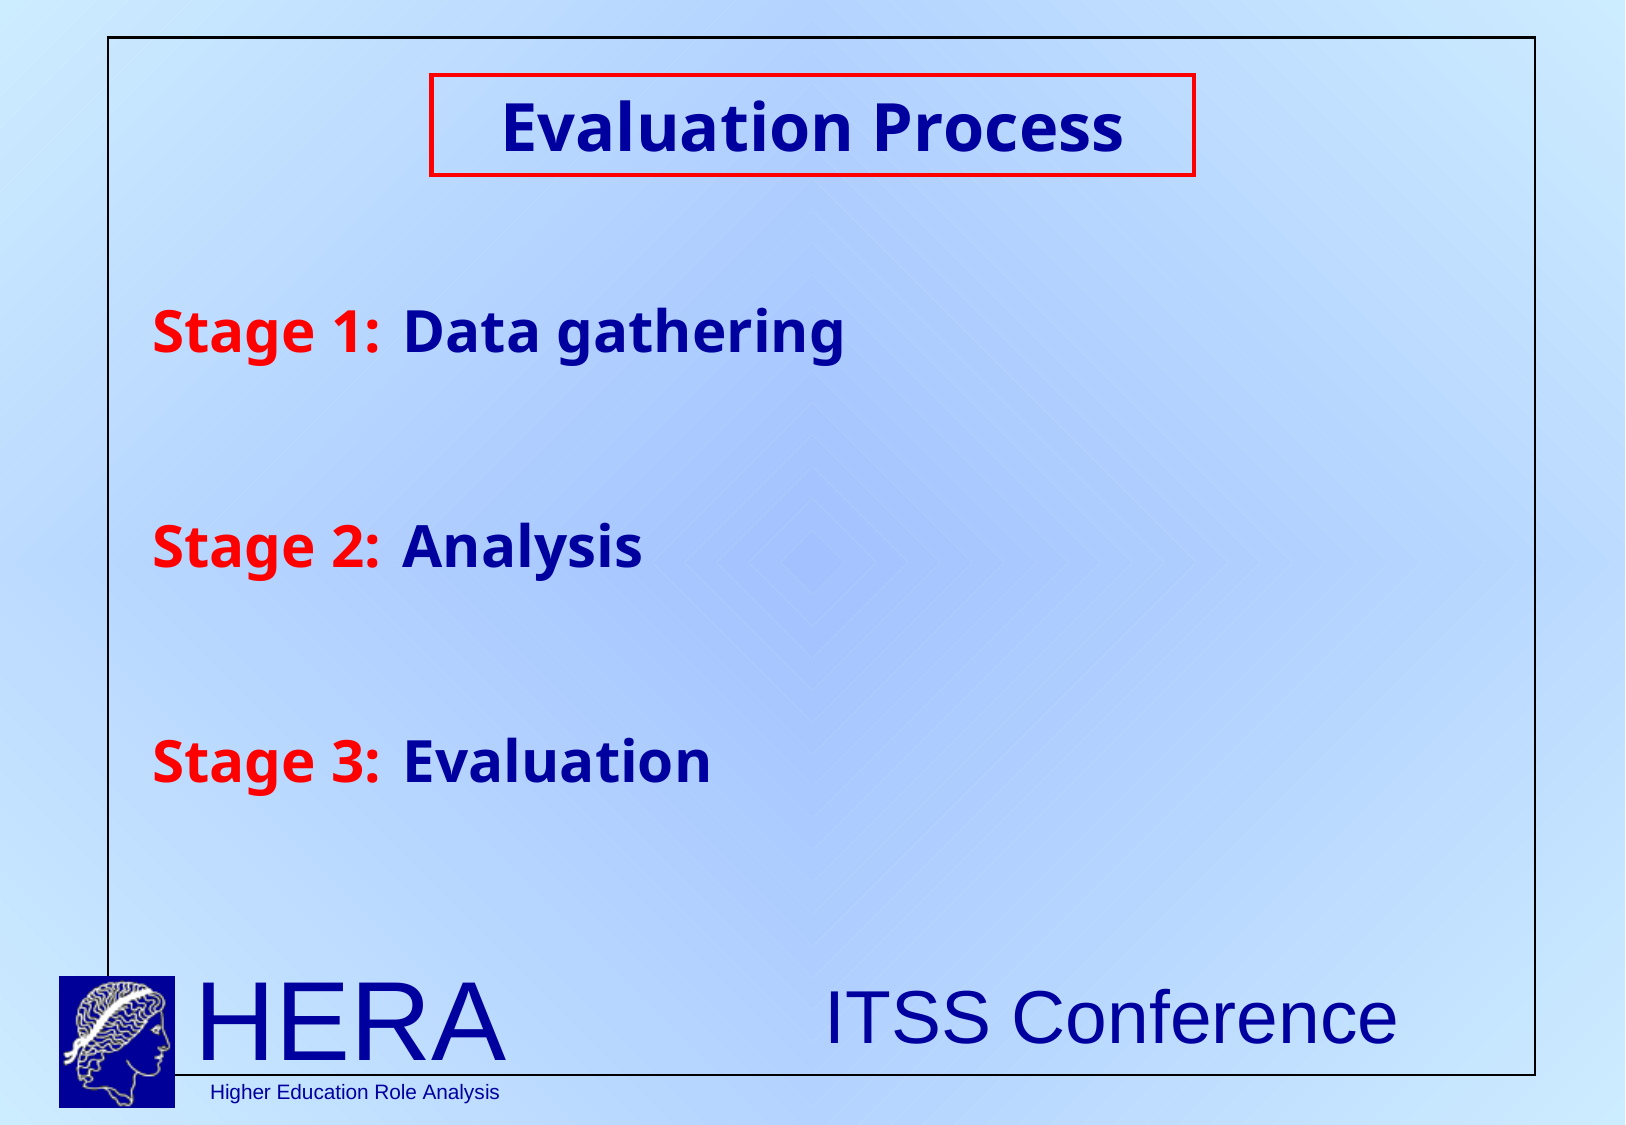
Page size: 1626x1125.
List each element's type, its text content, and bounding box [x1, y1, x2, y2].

text_box Evaluation Process [431, 74, 1195, 175]
text_box Stage 1: Data gathering Stage 2: Analysis Stage 3: Evaluation [137, 287, 1513, 806]
picture [59, 976, 175, 1108]
